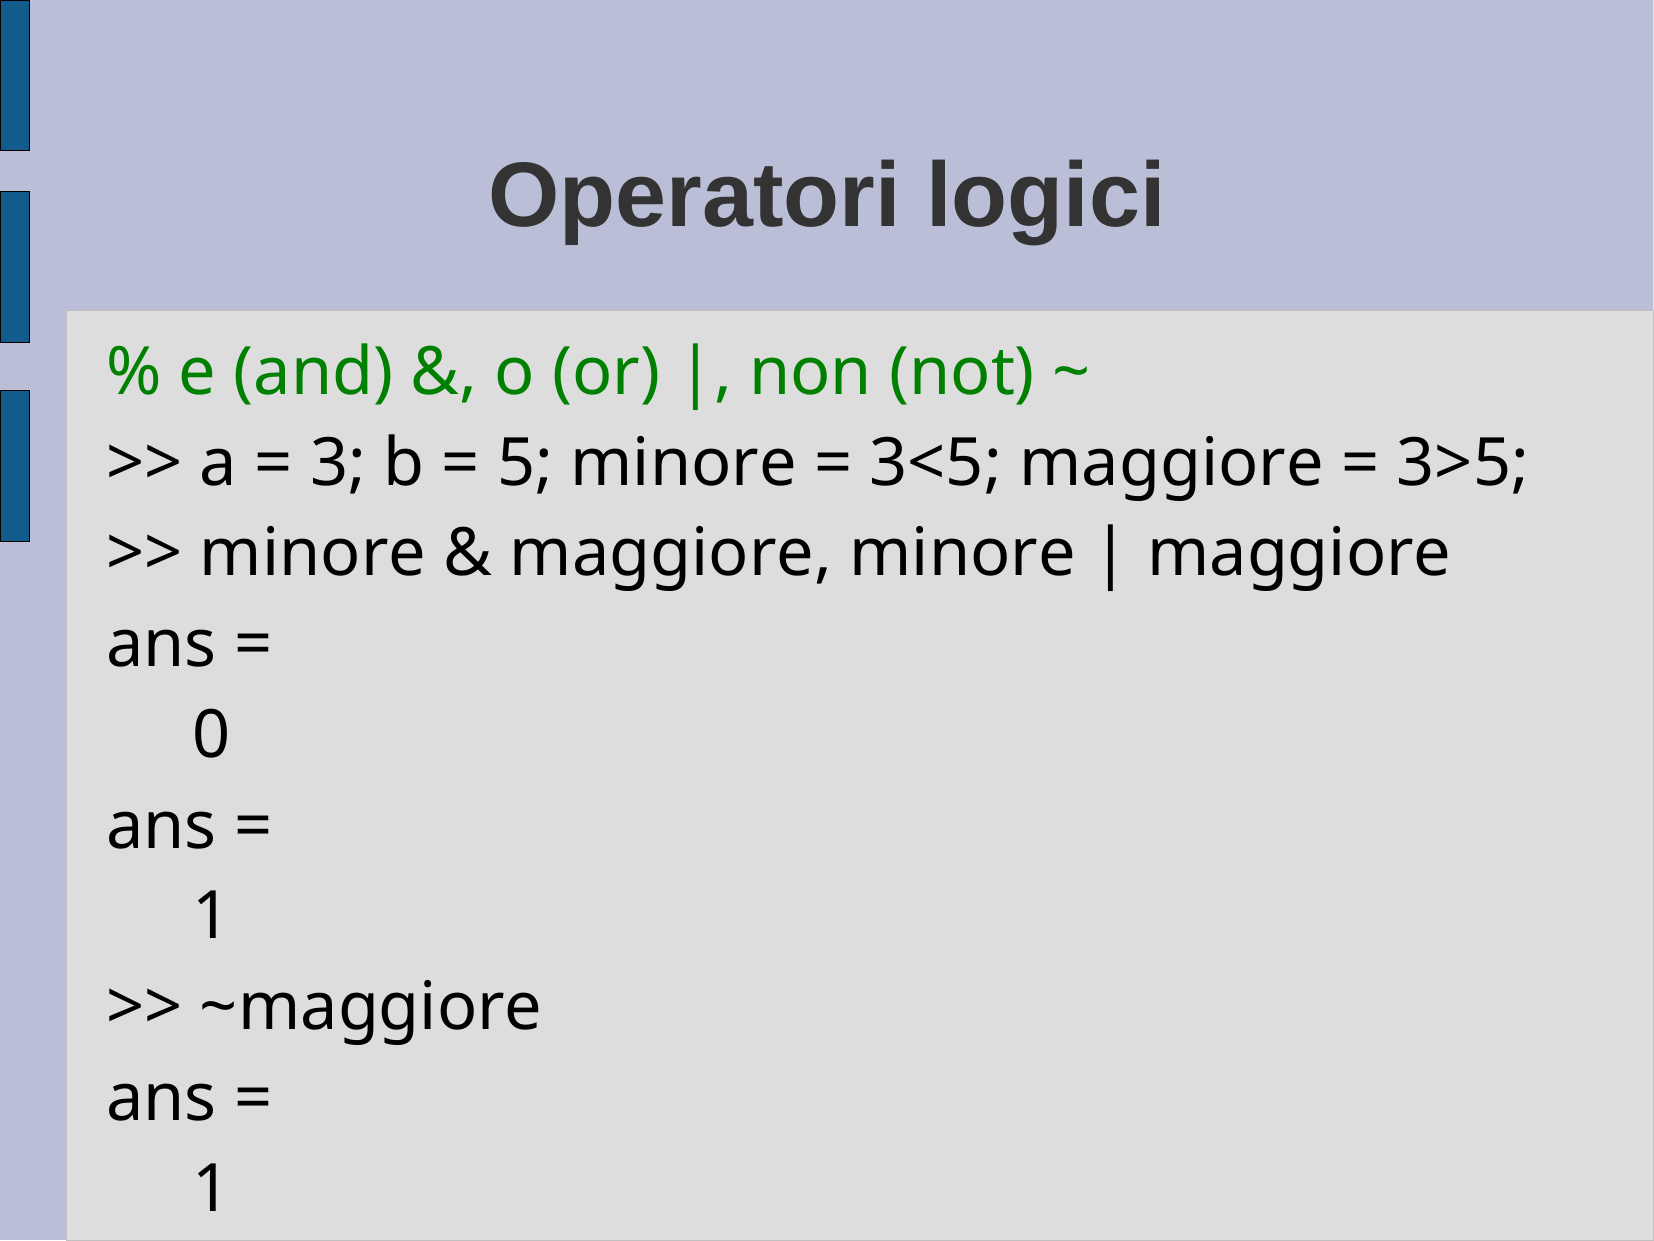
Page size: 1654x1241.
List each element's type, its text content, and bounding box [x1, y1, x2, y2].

title Operatori logici [121, 98, 1534, 291]
subtitle % e (and) &, o (or) |, non (not) ~ >> a = 3; b = 5; minore = 3<5; maggiore = 3>5; >> minore & maggiore, minore | maggiore ans = 0 ans = 1 >> ~maggiore ans = 1 [70, 331, 1577, 1223]
